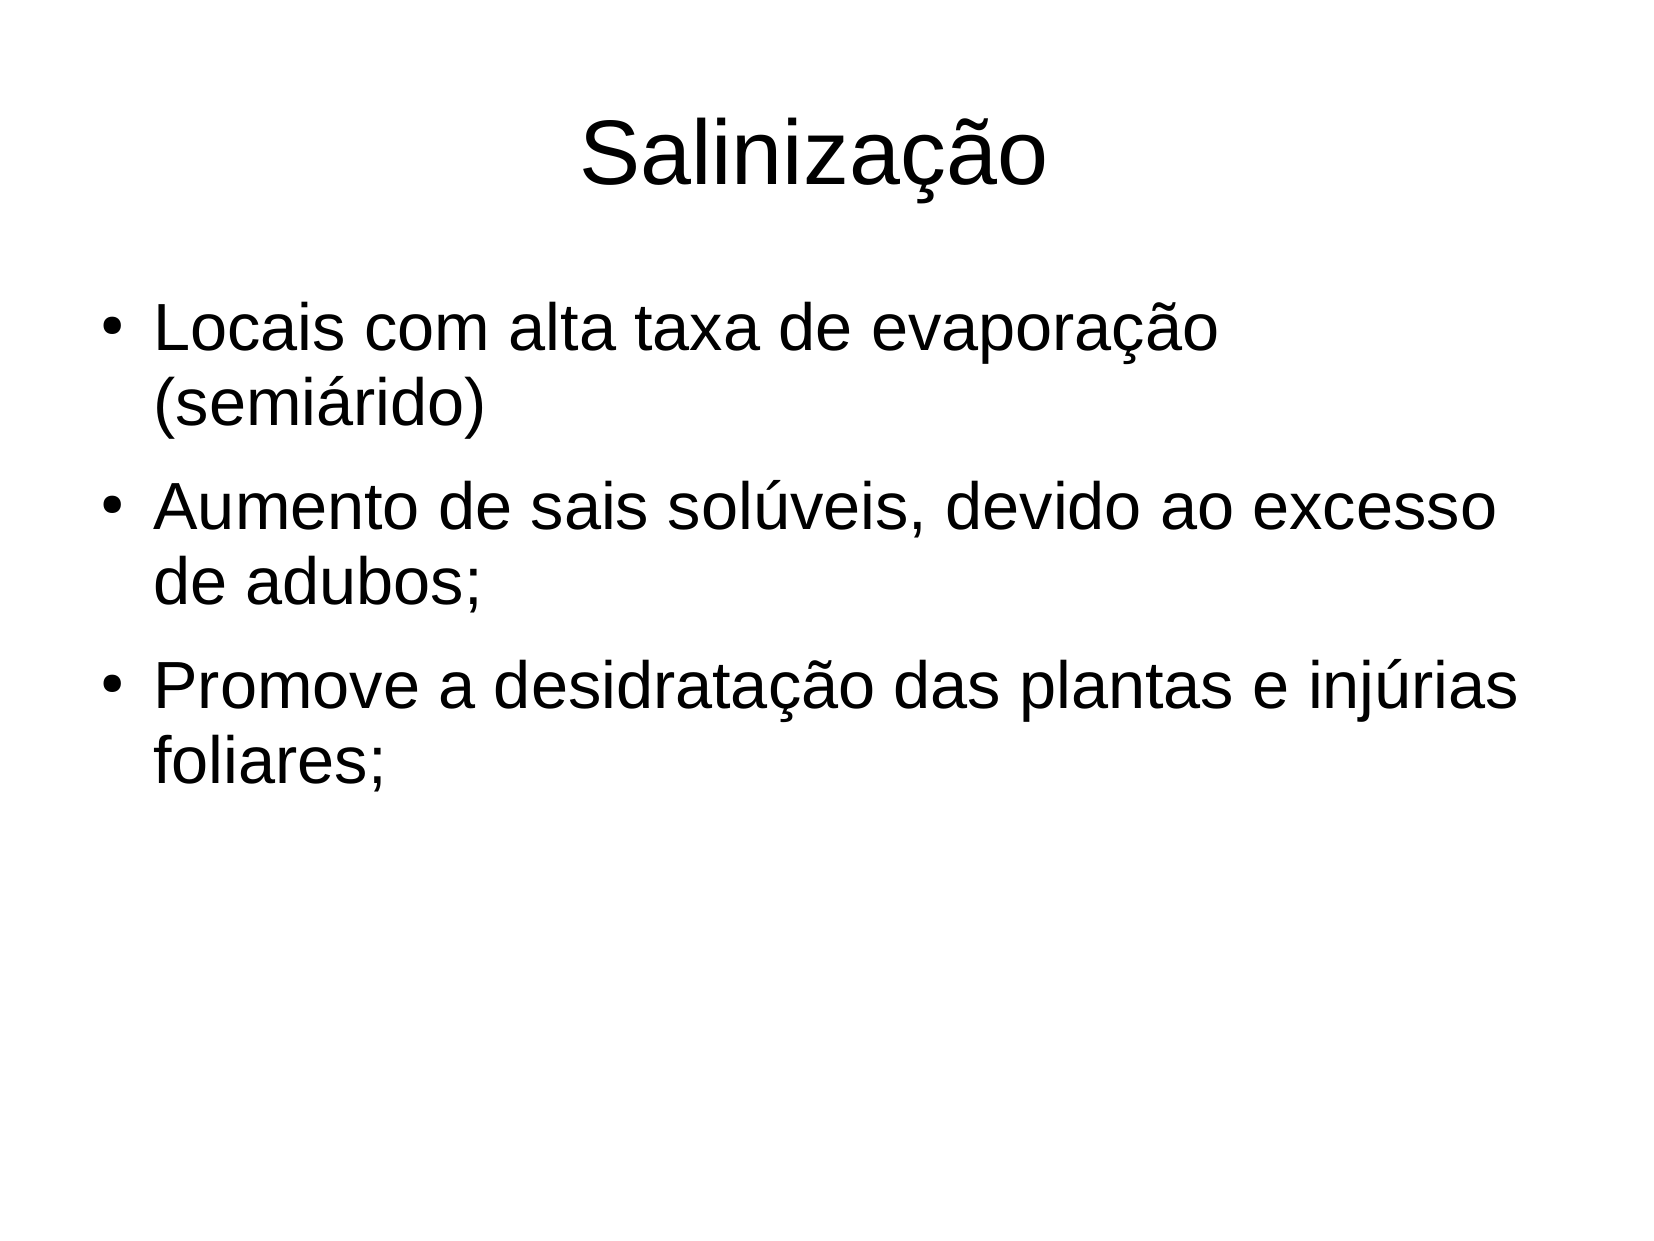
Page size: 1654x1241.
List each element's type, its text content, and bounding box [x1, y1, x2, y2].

list Locais com alta taxa de evaporação (semiárido) Aumento de sais solúveis, devido ao excesso de adubos; Promove a desidratação das plantas e injúrias foliares; [82, 290, 1571, 1010]
title Salinização [82, 49, 1571, 257]
